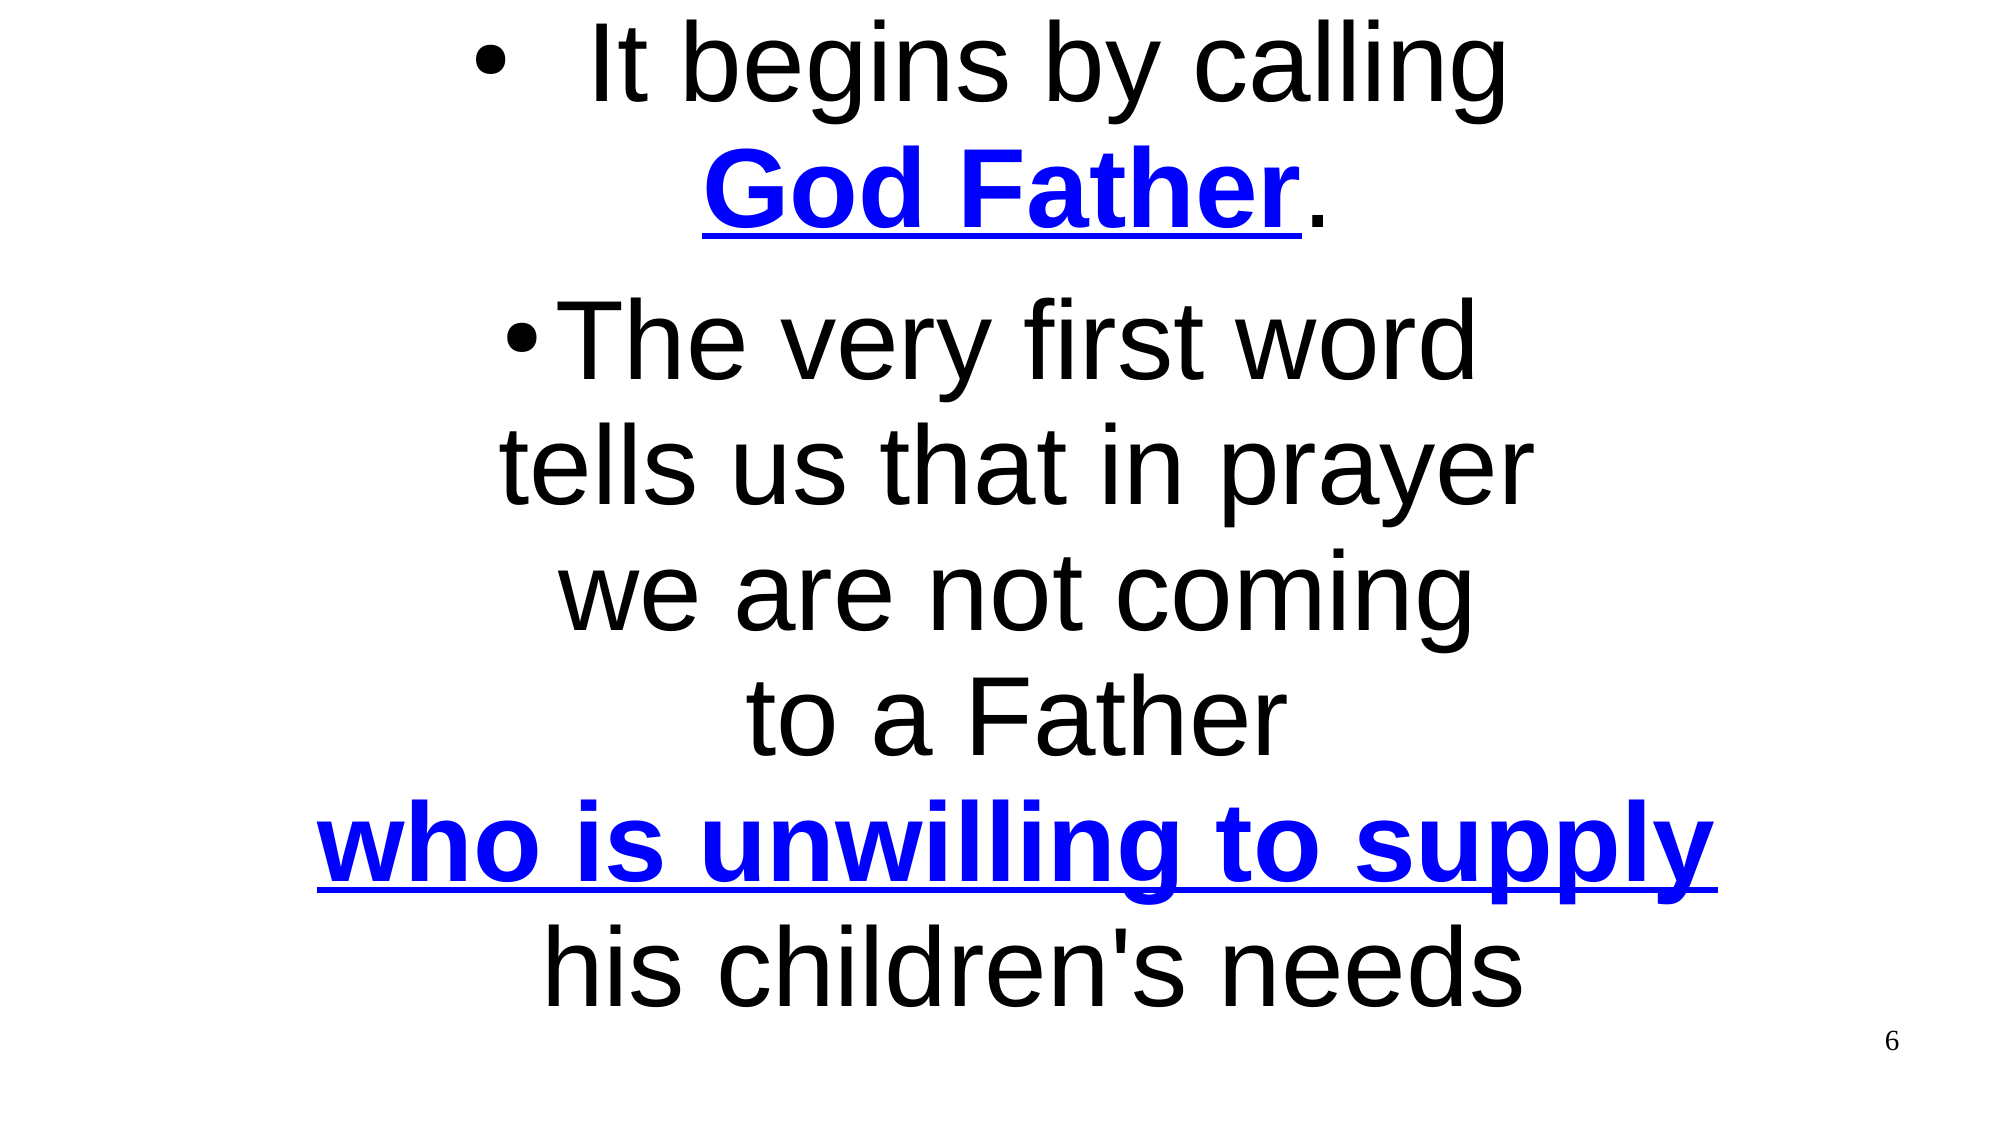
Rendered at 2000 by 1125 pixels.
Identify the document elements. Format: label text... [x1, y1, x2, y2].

list It begins by calling God Father. The very first word tells us that in prayer we are not coming to a Father who is unwilling to supply his children's needs [0, 0, 1996, 1123]
